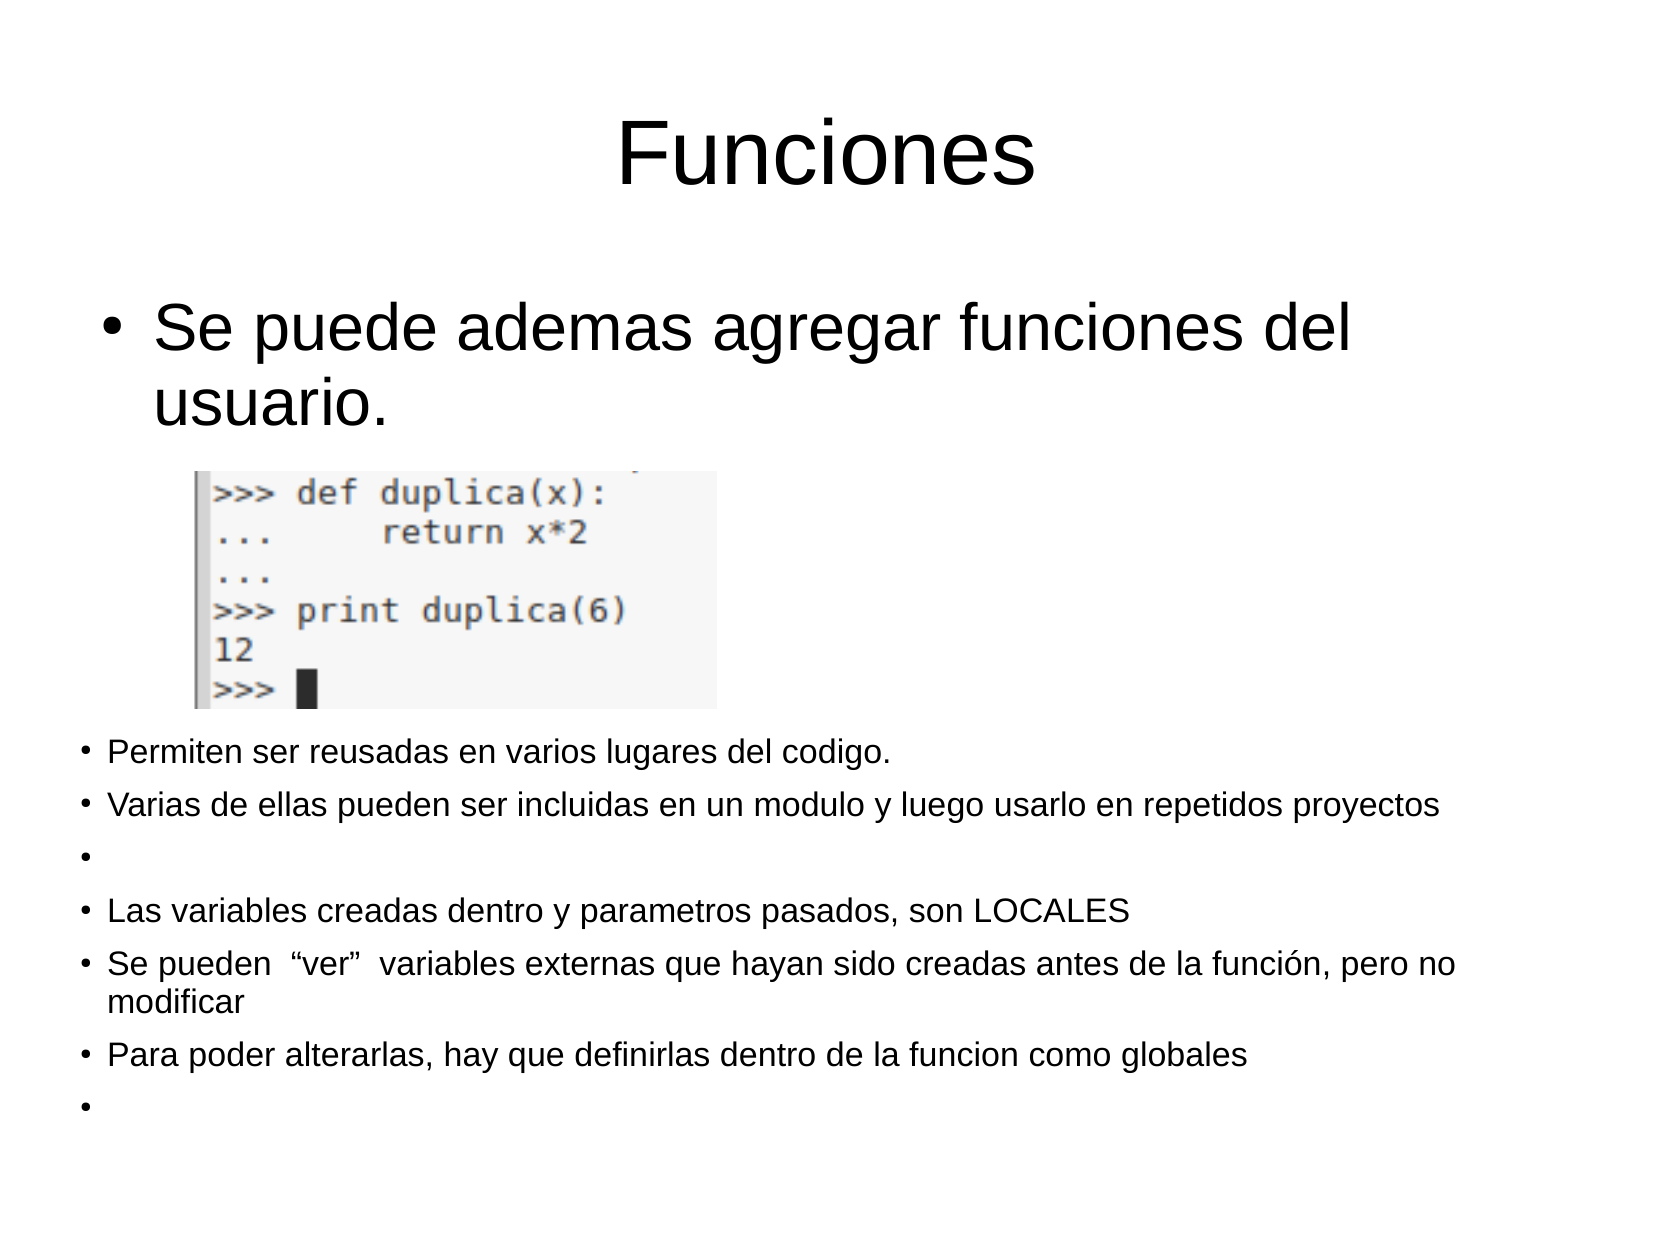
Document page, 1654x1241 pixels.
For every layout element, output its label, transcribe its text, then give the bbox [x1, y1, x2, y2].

title Funciones [82, 49, 1571, 257]
list Se puede ademas agregar funciones del usuario. [82, 290, 1571, 485]
picture [193, 471, 717, 709]
list Permiten ser reusadas en varios lugares del codigo. Varias de ellas pueden ser incluidas en un modulo y luego usarlo en repetidos proyectos Las variables creadas dentro y parametros pasados, son LOCALES Se pueden “ver” variables externas que hayan sido creadas antes de la función, pero no modificar Para poder alterarlas, hay que definirlas dentro de la funcion como globales [70, 732, 1559, 1075]
